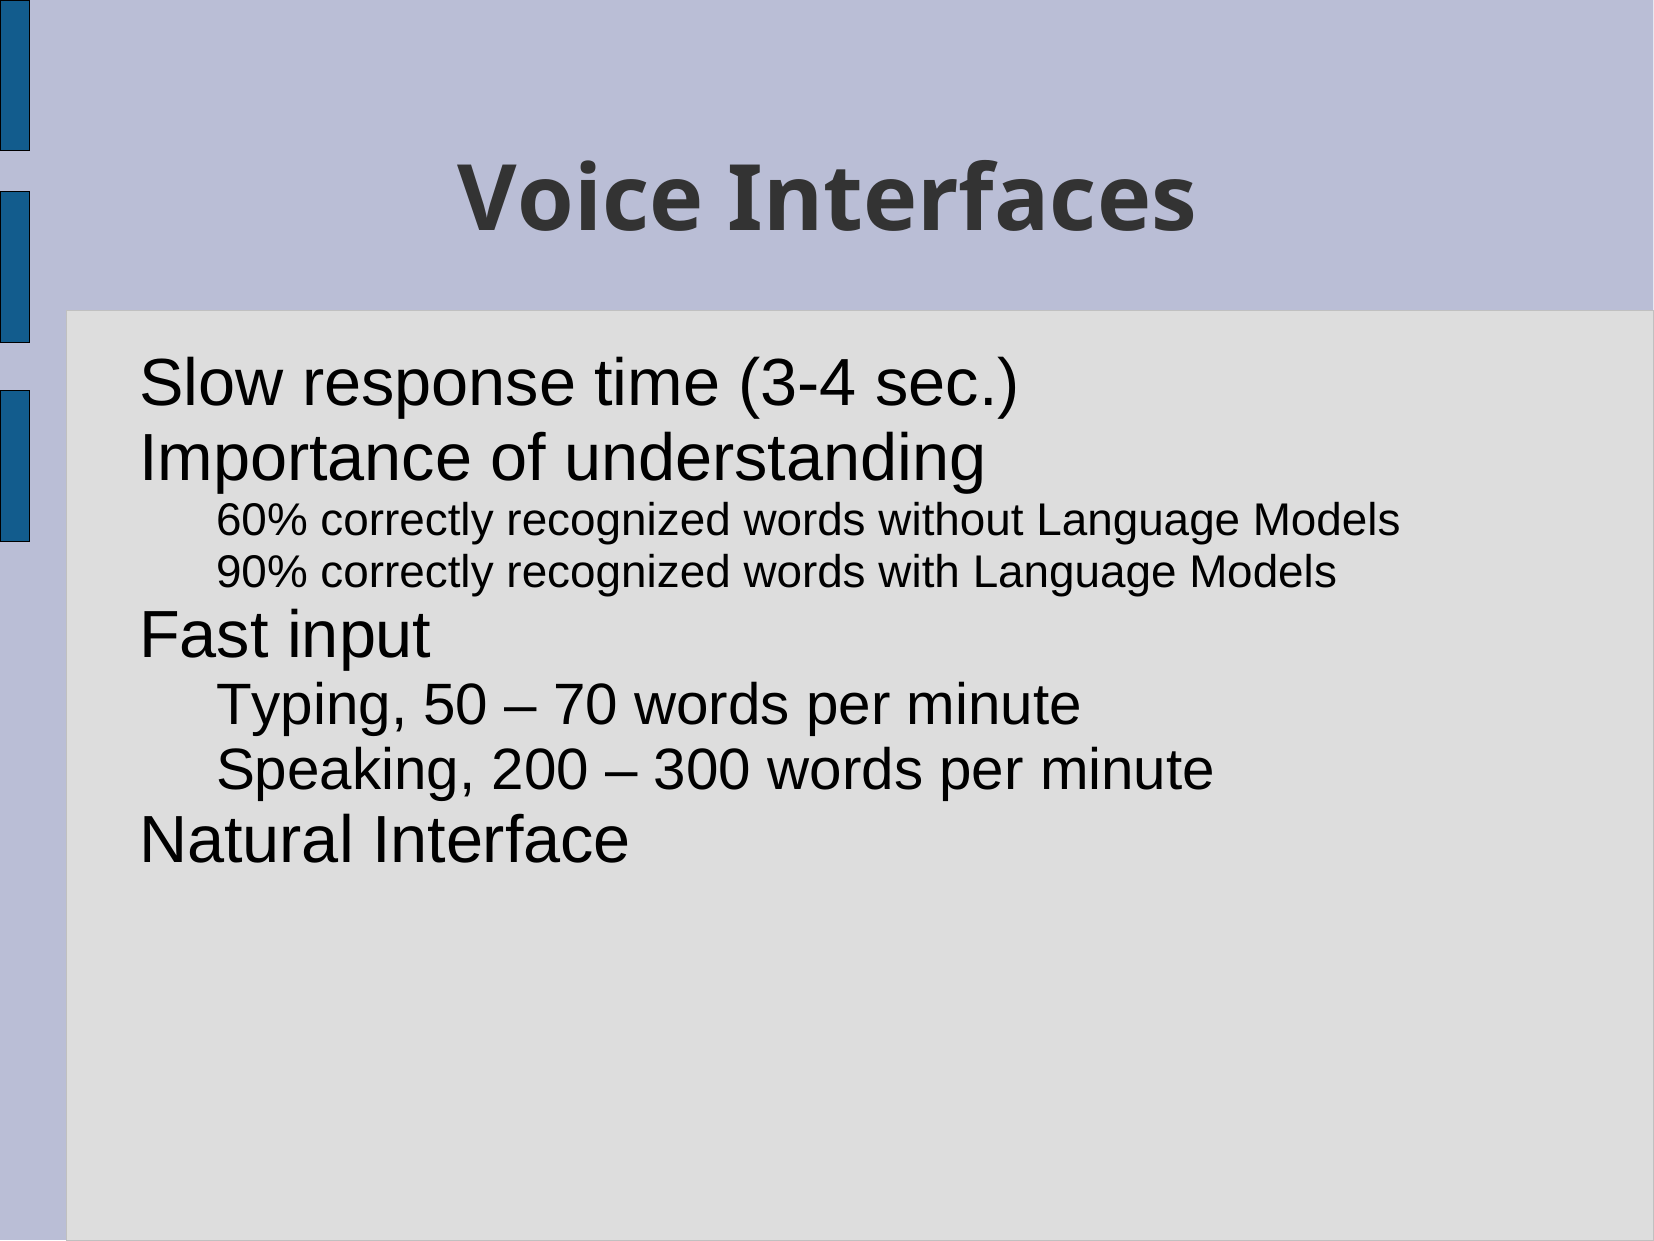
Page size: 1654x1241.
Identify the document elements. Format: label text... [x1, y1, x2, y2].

list Slow response time (3-4 sec.) Importance of understanding 60% correctly recognized words without Language Models 90% correctly recognized words with Language Models Fast input Typing, 50 – 70 words per minute Speaking, 200 – 300 words per minute Natural Interface [121, 344, 1534, 1127]
title Voice Interfaces [121, 91, 1534, 299]
